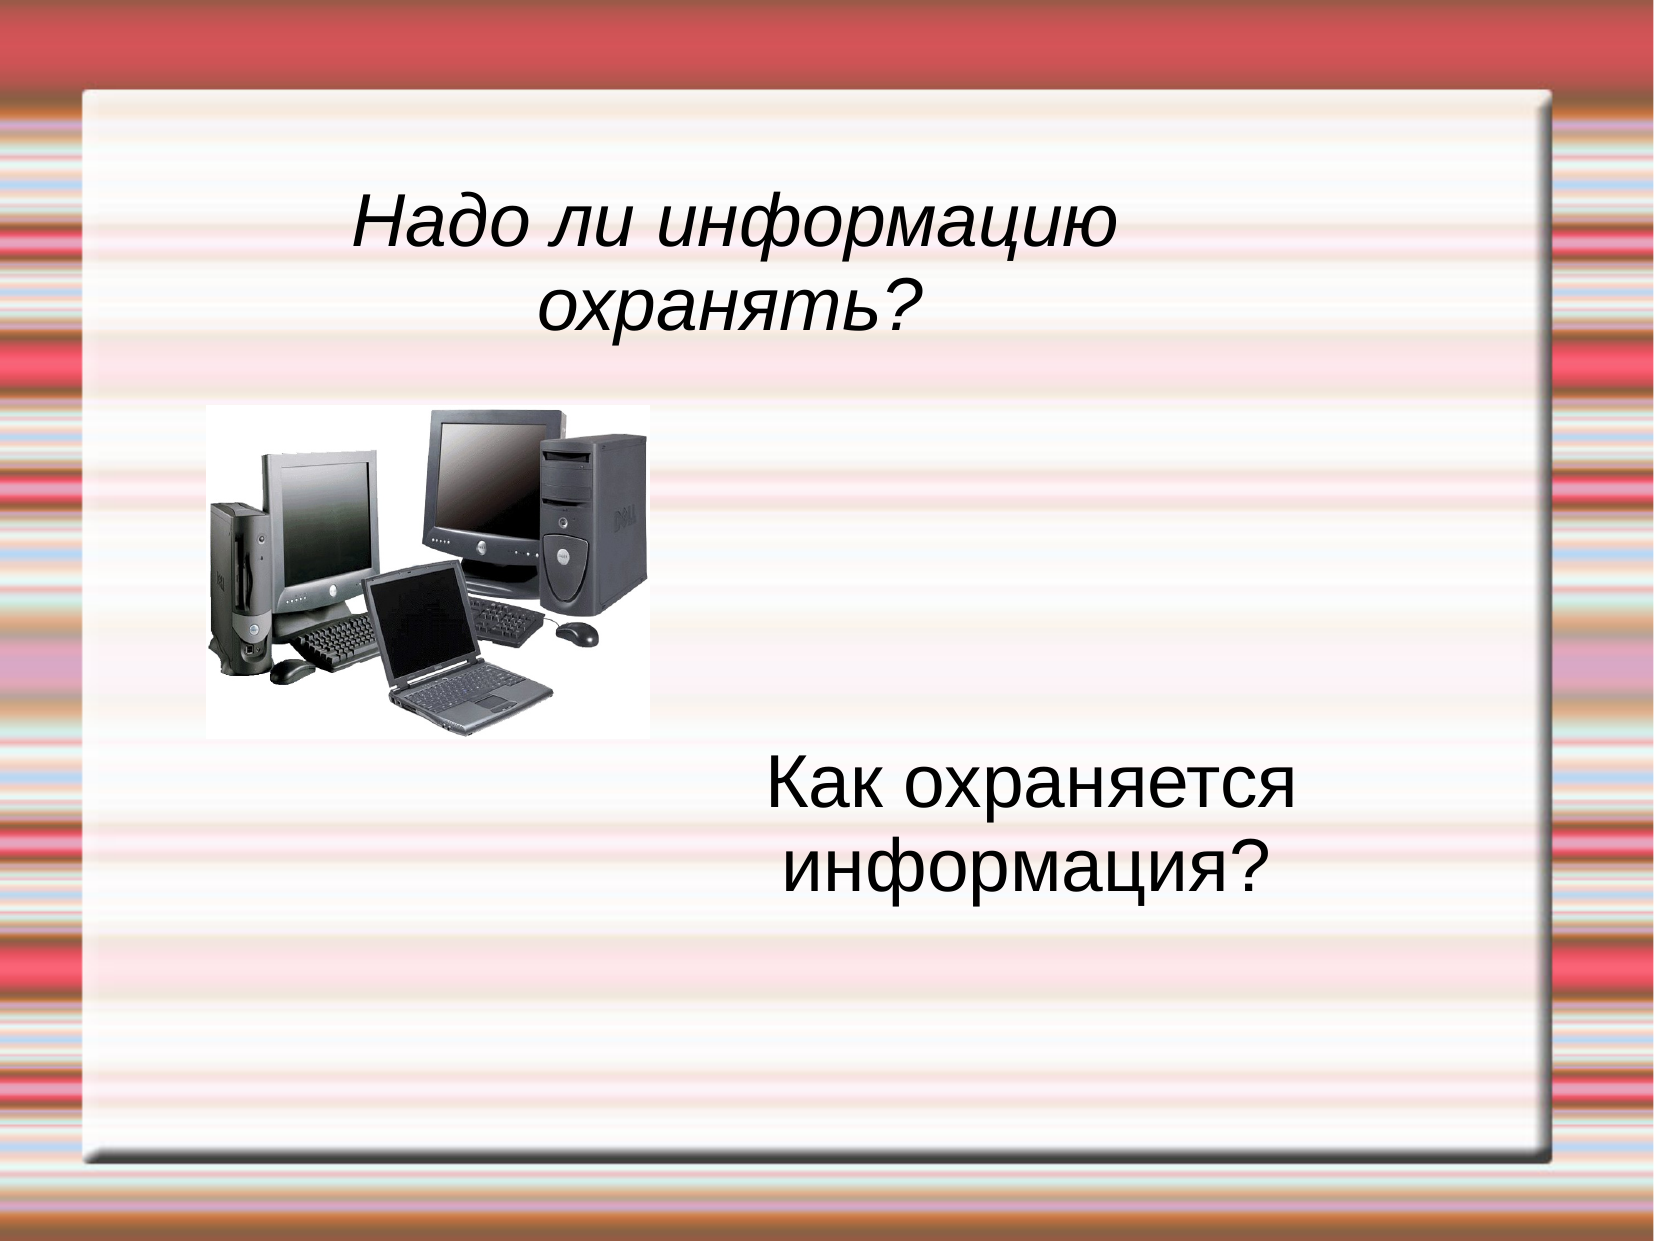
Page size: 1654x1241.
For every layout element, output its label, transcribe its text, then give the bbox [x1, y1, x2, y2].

picture [0, 0, 1654, 1241]
text_box Как охраняется информация? [557, 732, 1506, 916]
text_box Надо ли информацию охранять? [265, 171, 1206, 355]
